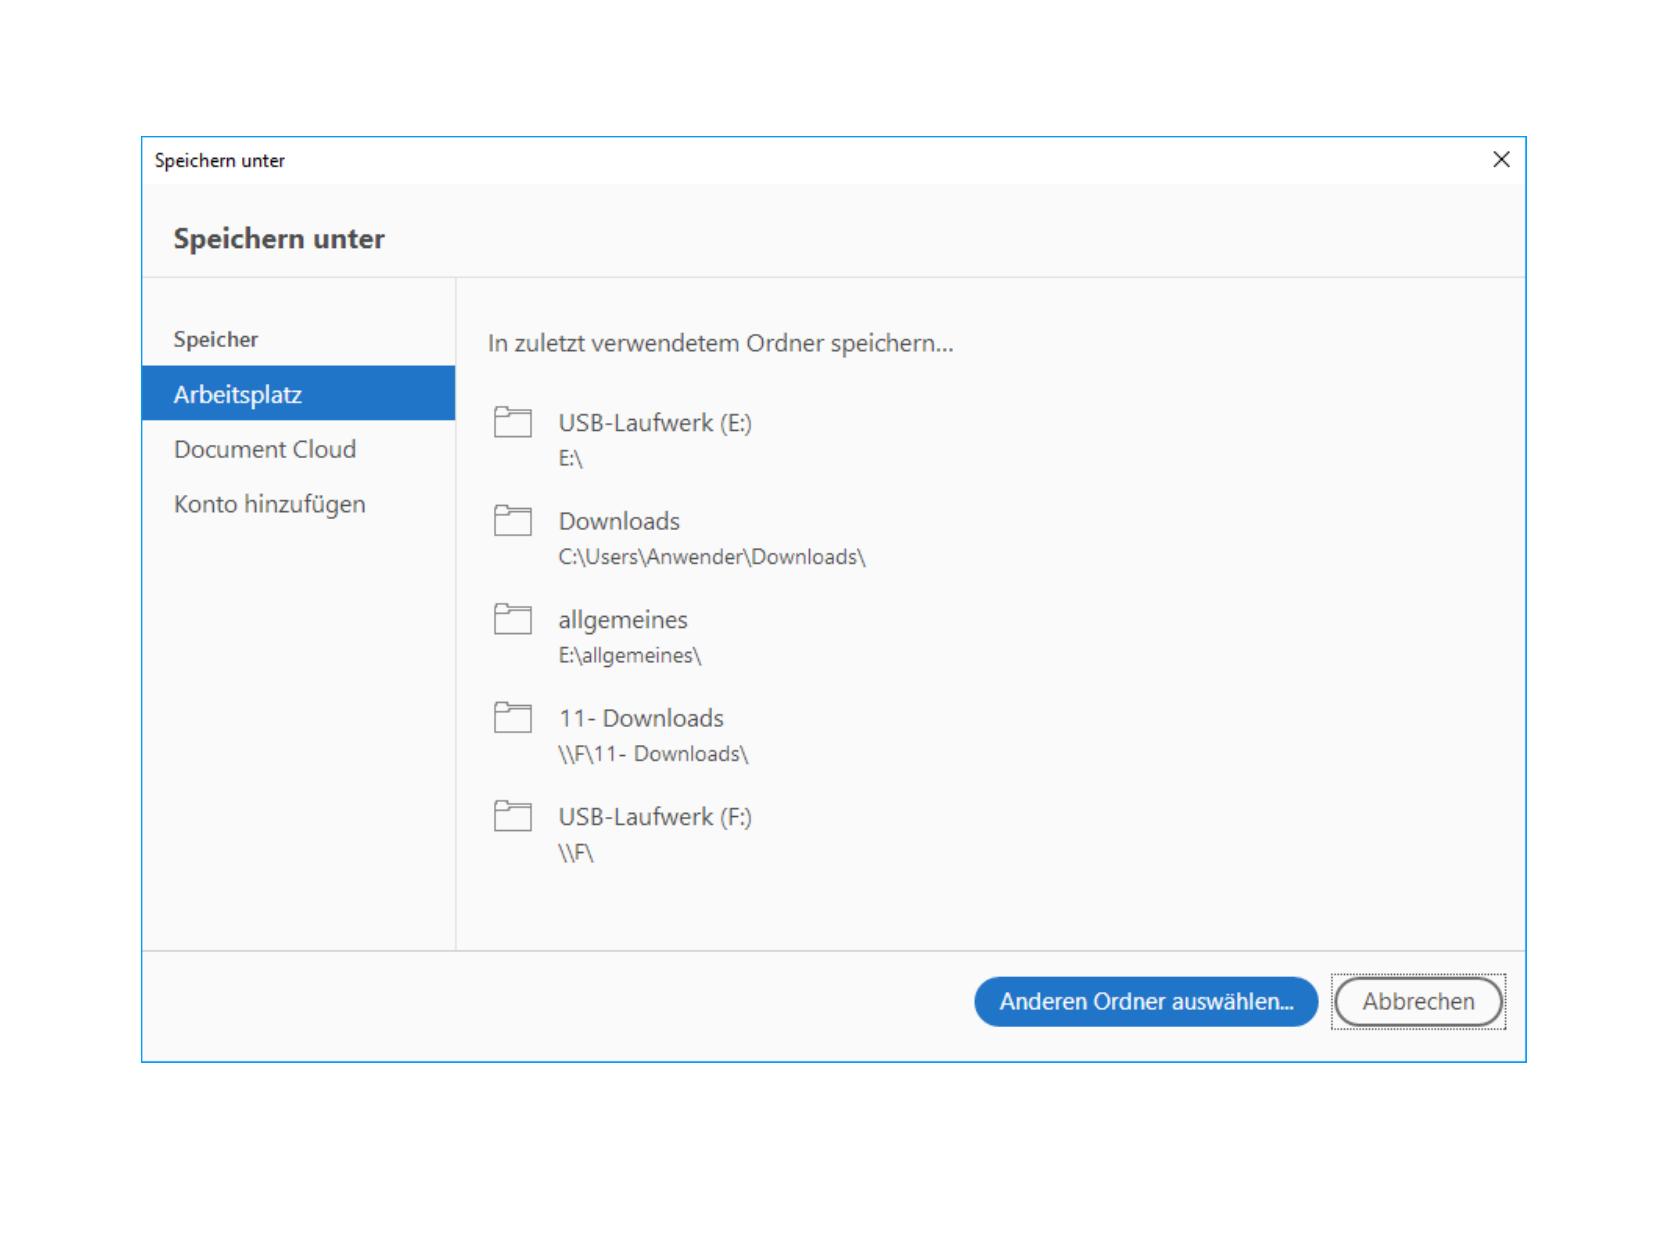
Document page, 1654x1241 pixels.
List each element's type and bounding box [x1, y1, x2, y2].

picture [141, 136, 1527, 1063]
